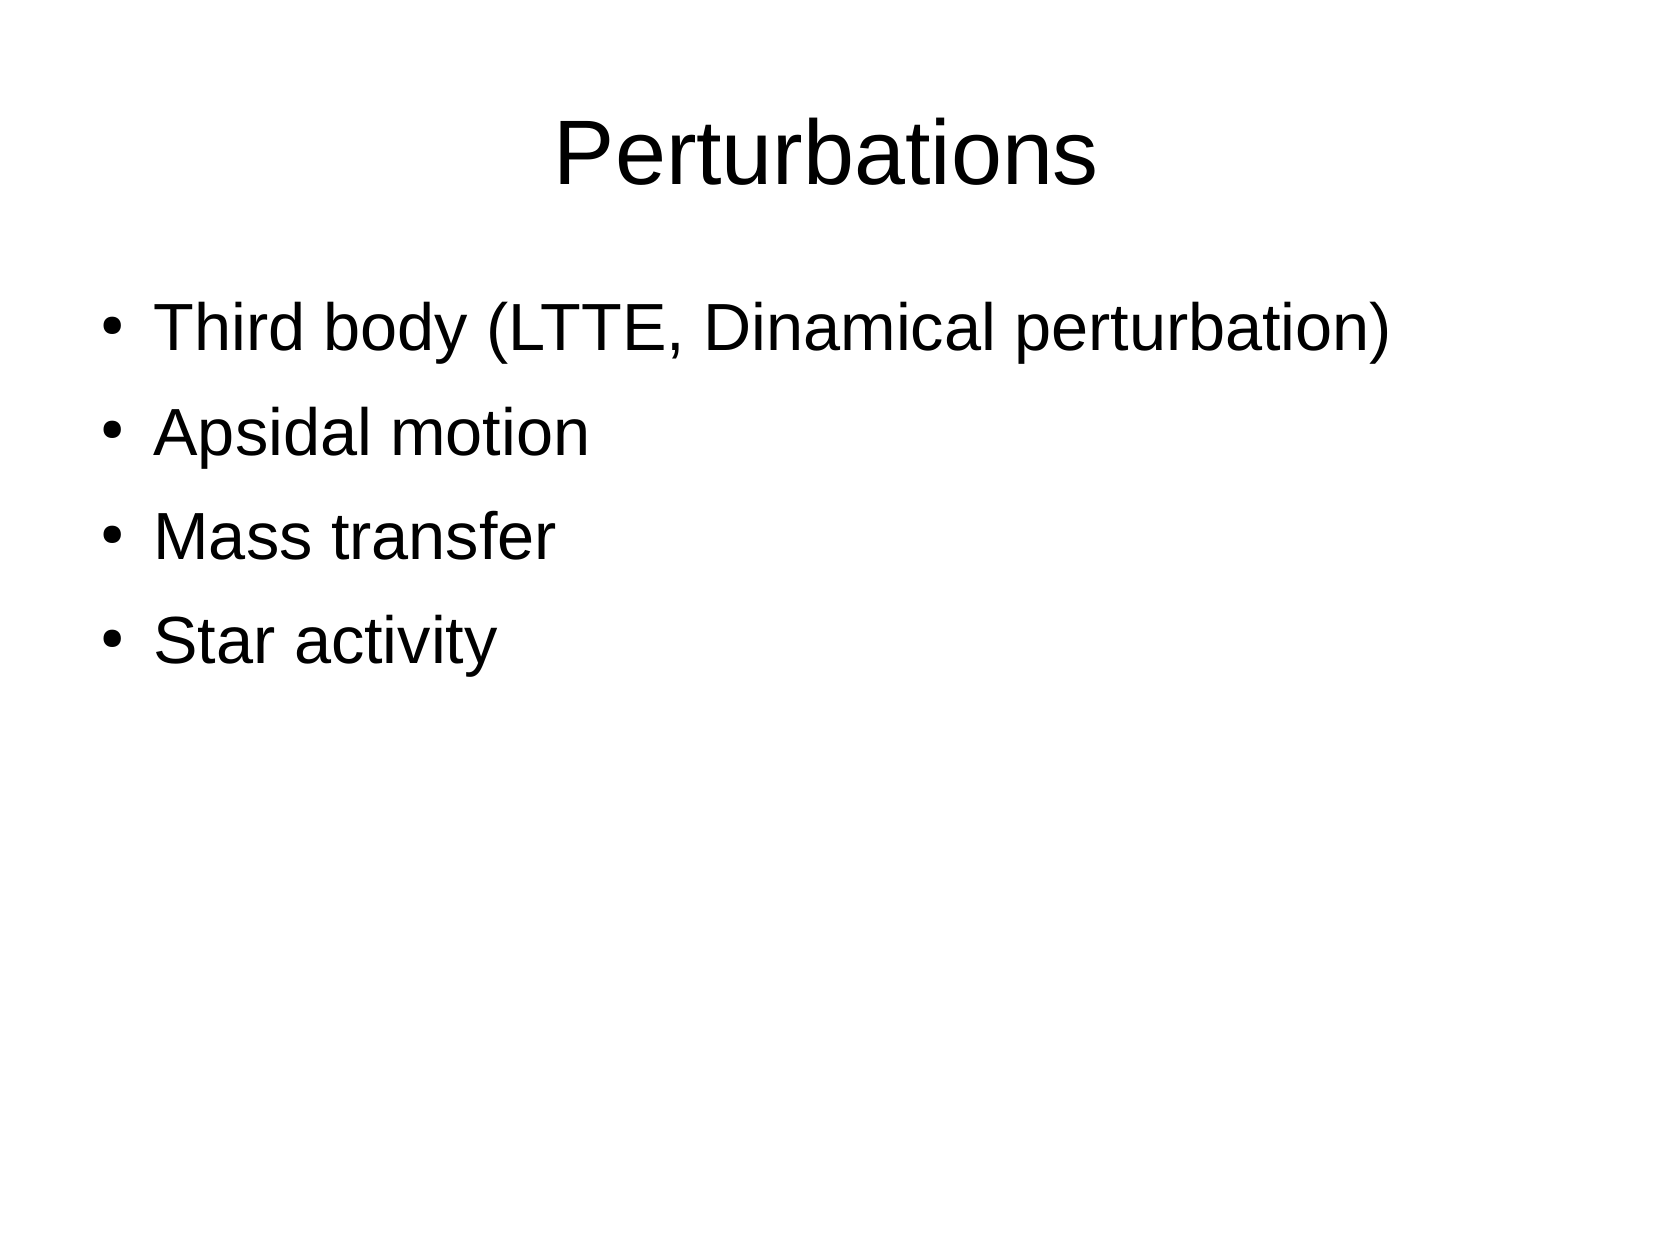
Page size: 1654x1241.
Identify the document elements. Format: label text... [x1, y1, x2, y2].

list Third body (LTTE, Dinamical perturbation) Apsidal motion Mass transfer Star activity [82, 290, 1538, 1010]
title Perturbations [82, 49, 1571, 257]
